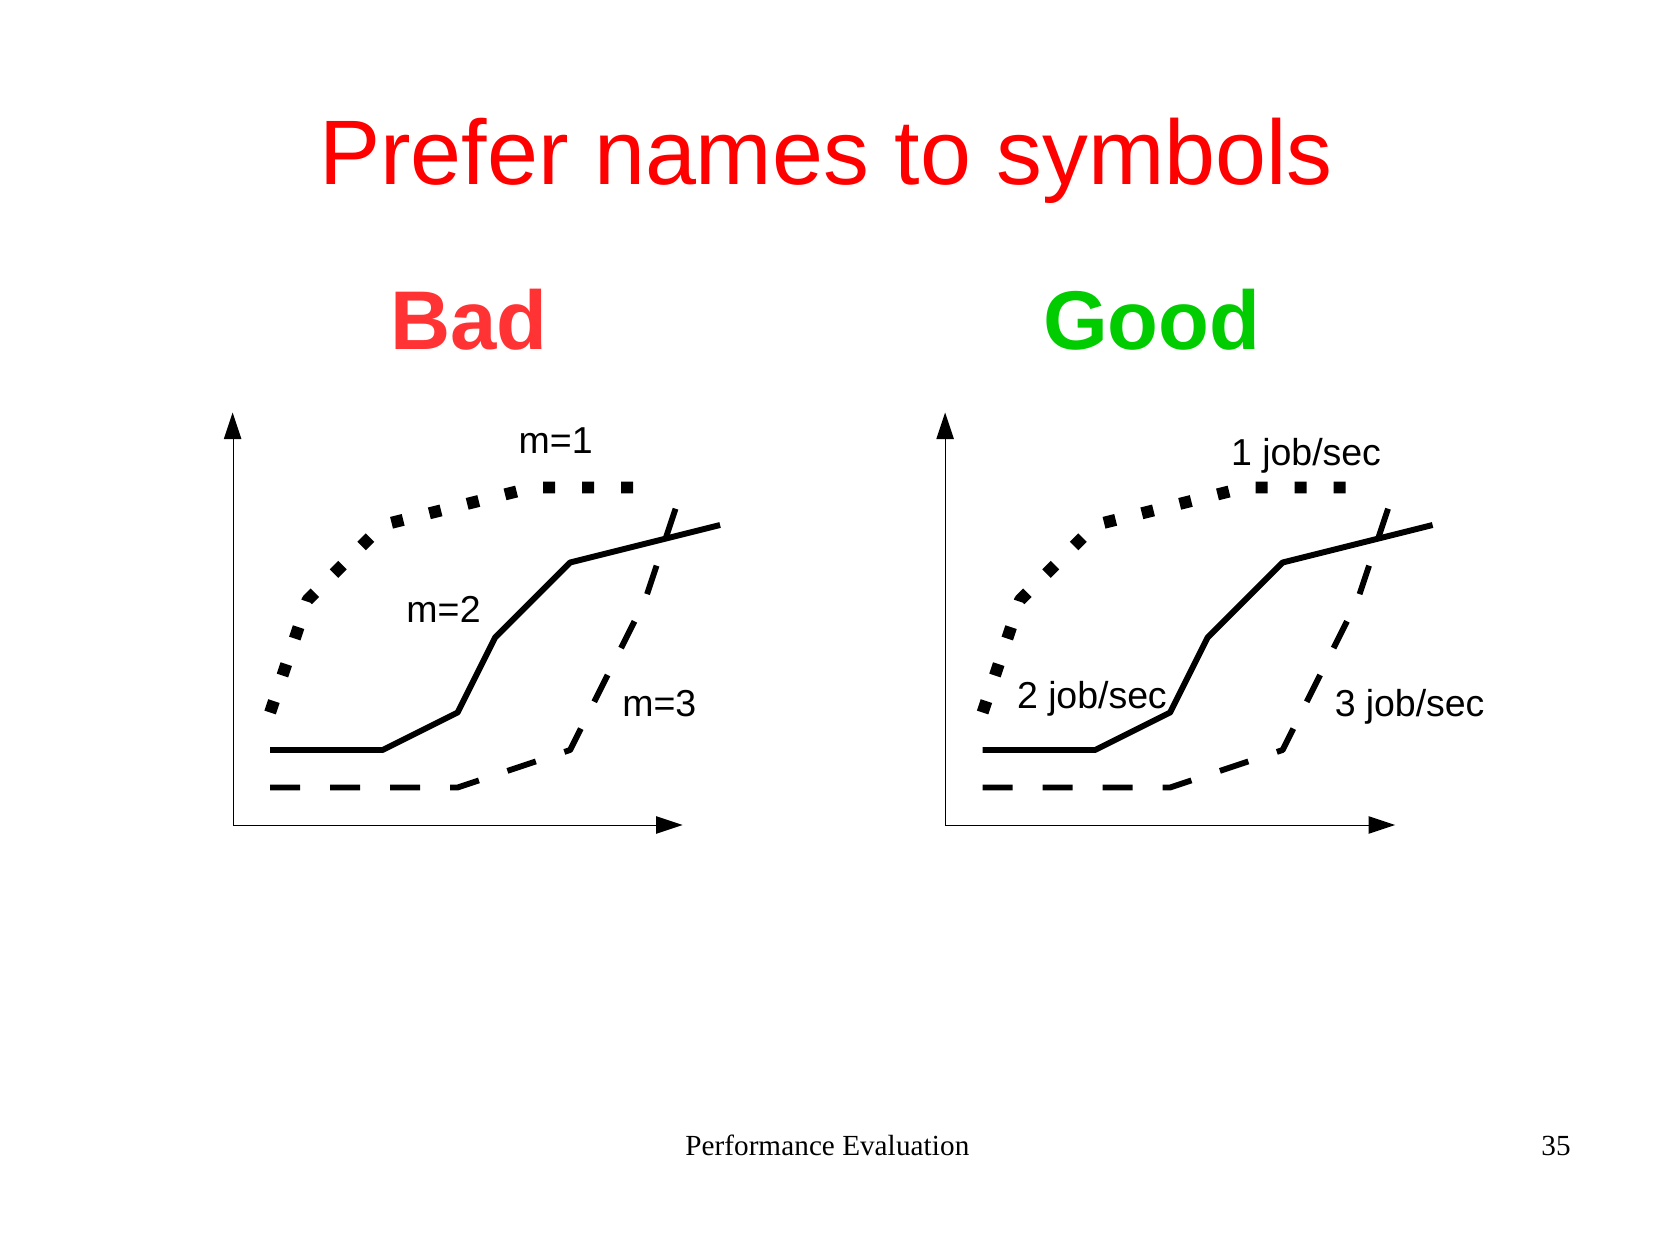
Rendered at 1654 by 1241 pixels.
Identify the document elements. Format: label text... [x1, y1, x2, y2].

text_box m=2 [391, 580, 496, 638]
title Prefer names to symbols [82, 49, 1571, 257]
text_box 3 job/sec [1320, 675, 1500, 732]
text_box m=1 [503, 412, 608, 470]
text_box 2 job/sec [1002, 667, 1182, 725]
text_box Bad [375, 266, 563, 376]
text_box m=3 [607, 675, 712, 732]
text_box 1 job/sec [1216, 424, 1396, 482]
text_box Good [1028, 266, 1276, 376]
